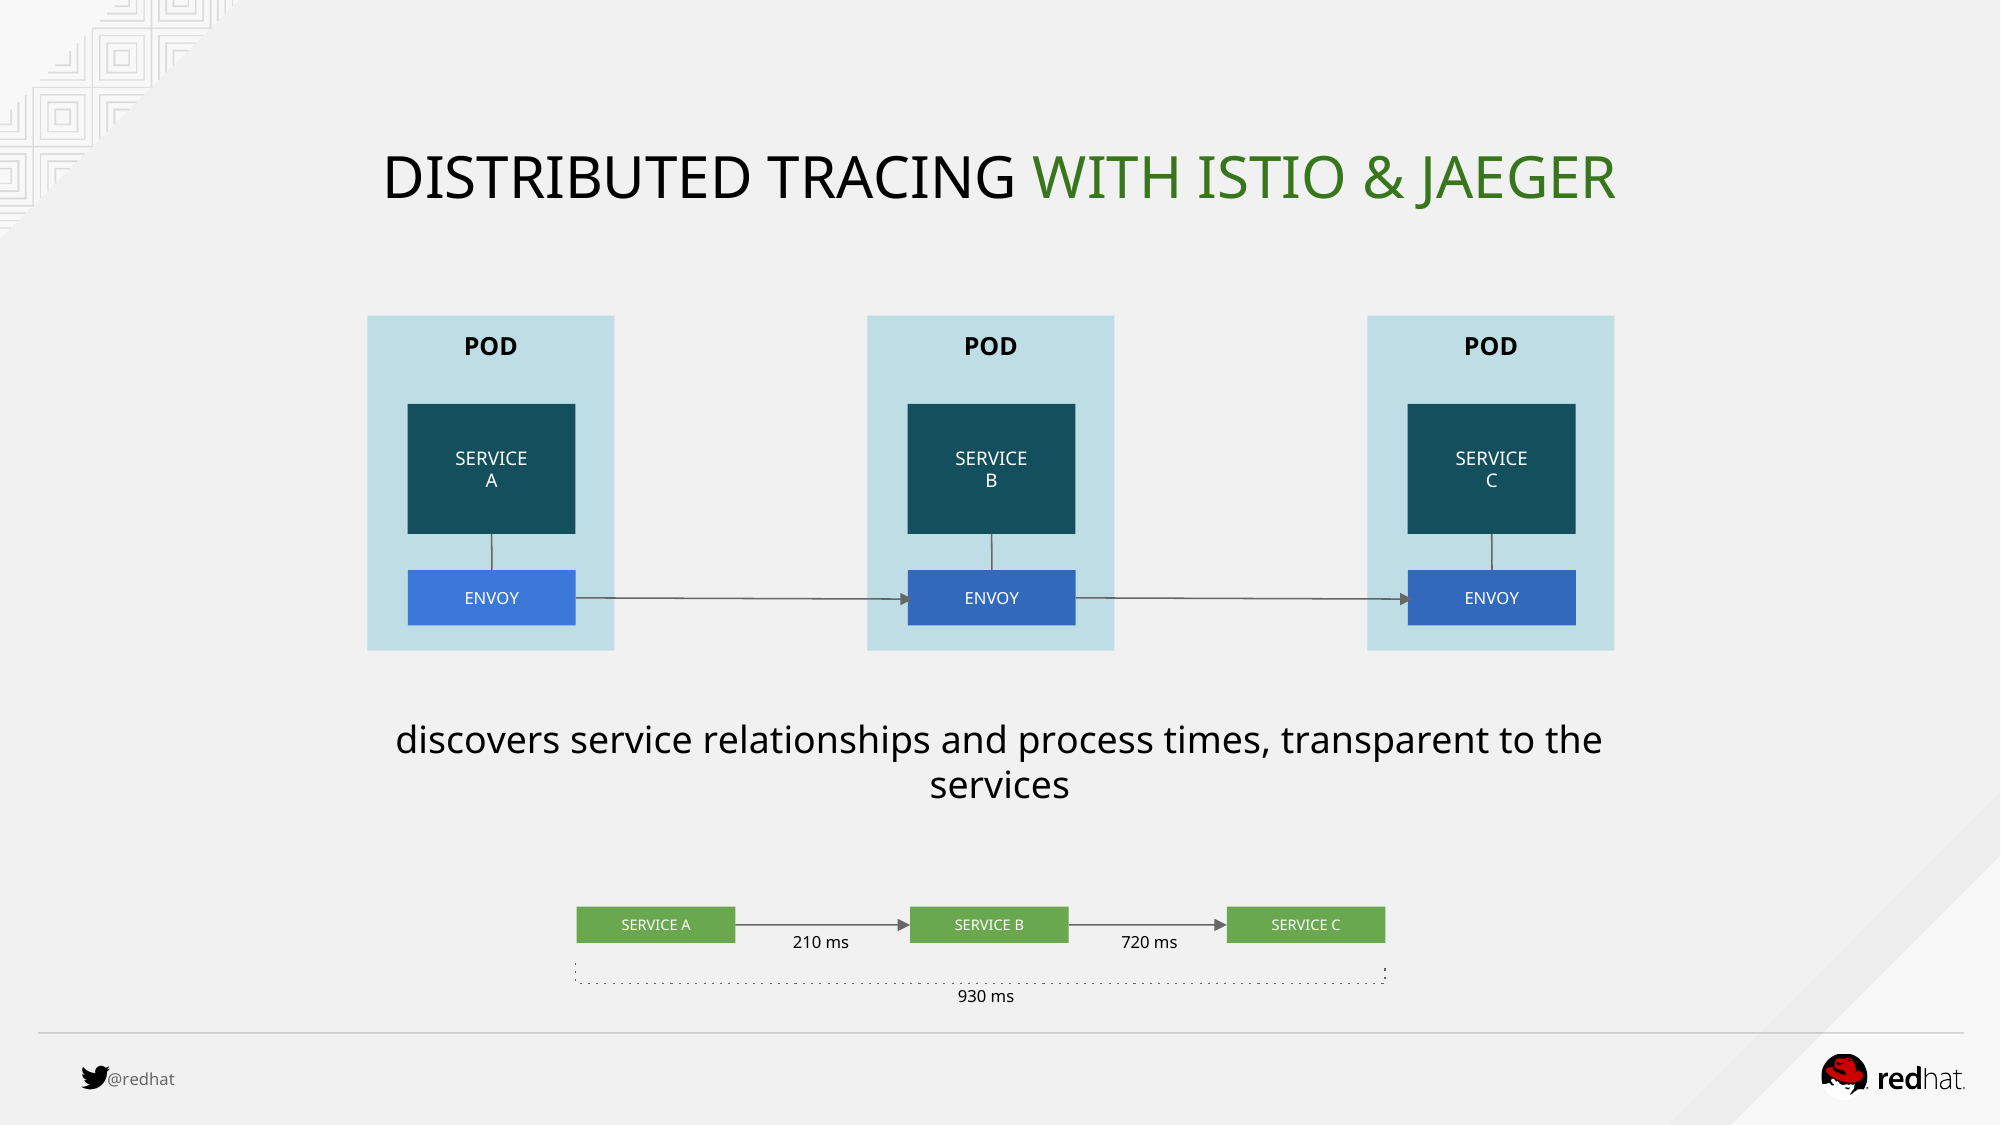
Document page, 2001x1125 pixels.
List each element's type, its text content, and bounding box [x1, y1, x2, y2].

text_box SERVICE A [576, 906, 736, 943]
text_box SERVICE B [907, 403, 1076, 534]
text_box 210 ms [733, 917, 909, 973]
text_box SERVICE C [1407, 403, 1576, 534]
text_box POD [867, 599, 1115, 651]
text_box discovers service relationships and process times, transparent to the services [316, 700, 1684, 780]
text_box 930 ms [898, 970, 1074, 1026]
text_box SERVICE A [407, 403, 576, 534]
text_box POD [1367, 315, 1615, 651]
text_box ENVOY [1407, 570, 1576, 626]
text_box POD [367, 315, 615, 651]
text_box POD [867, 315, 1115, 598]
text_box ENVOY [907, 570, 1076, 626]
text_box DISTRIBUTED TRACING WITH ISTIO & JAEGER [116, 0, 1884, 225]
text_box SERVICE B [910, 906, 1069, 943]
picture [0, 0, 2001, 1125]
text_box SERVICE C [1226, 906, 1386, 943]
text_box ENVOY [407, 570, 576, 626]
text_box 720 ms [1062, 917, 1237, 973]
